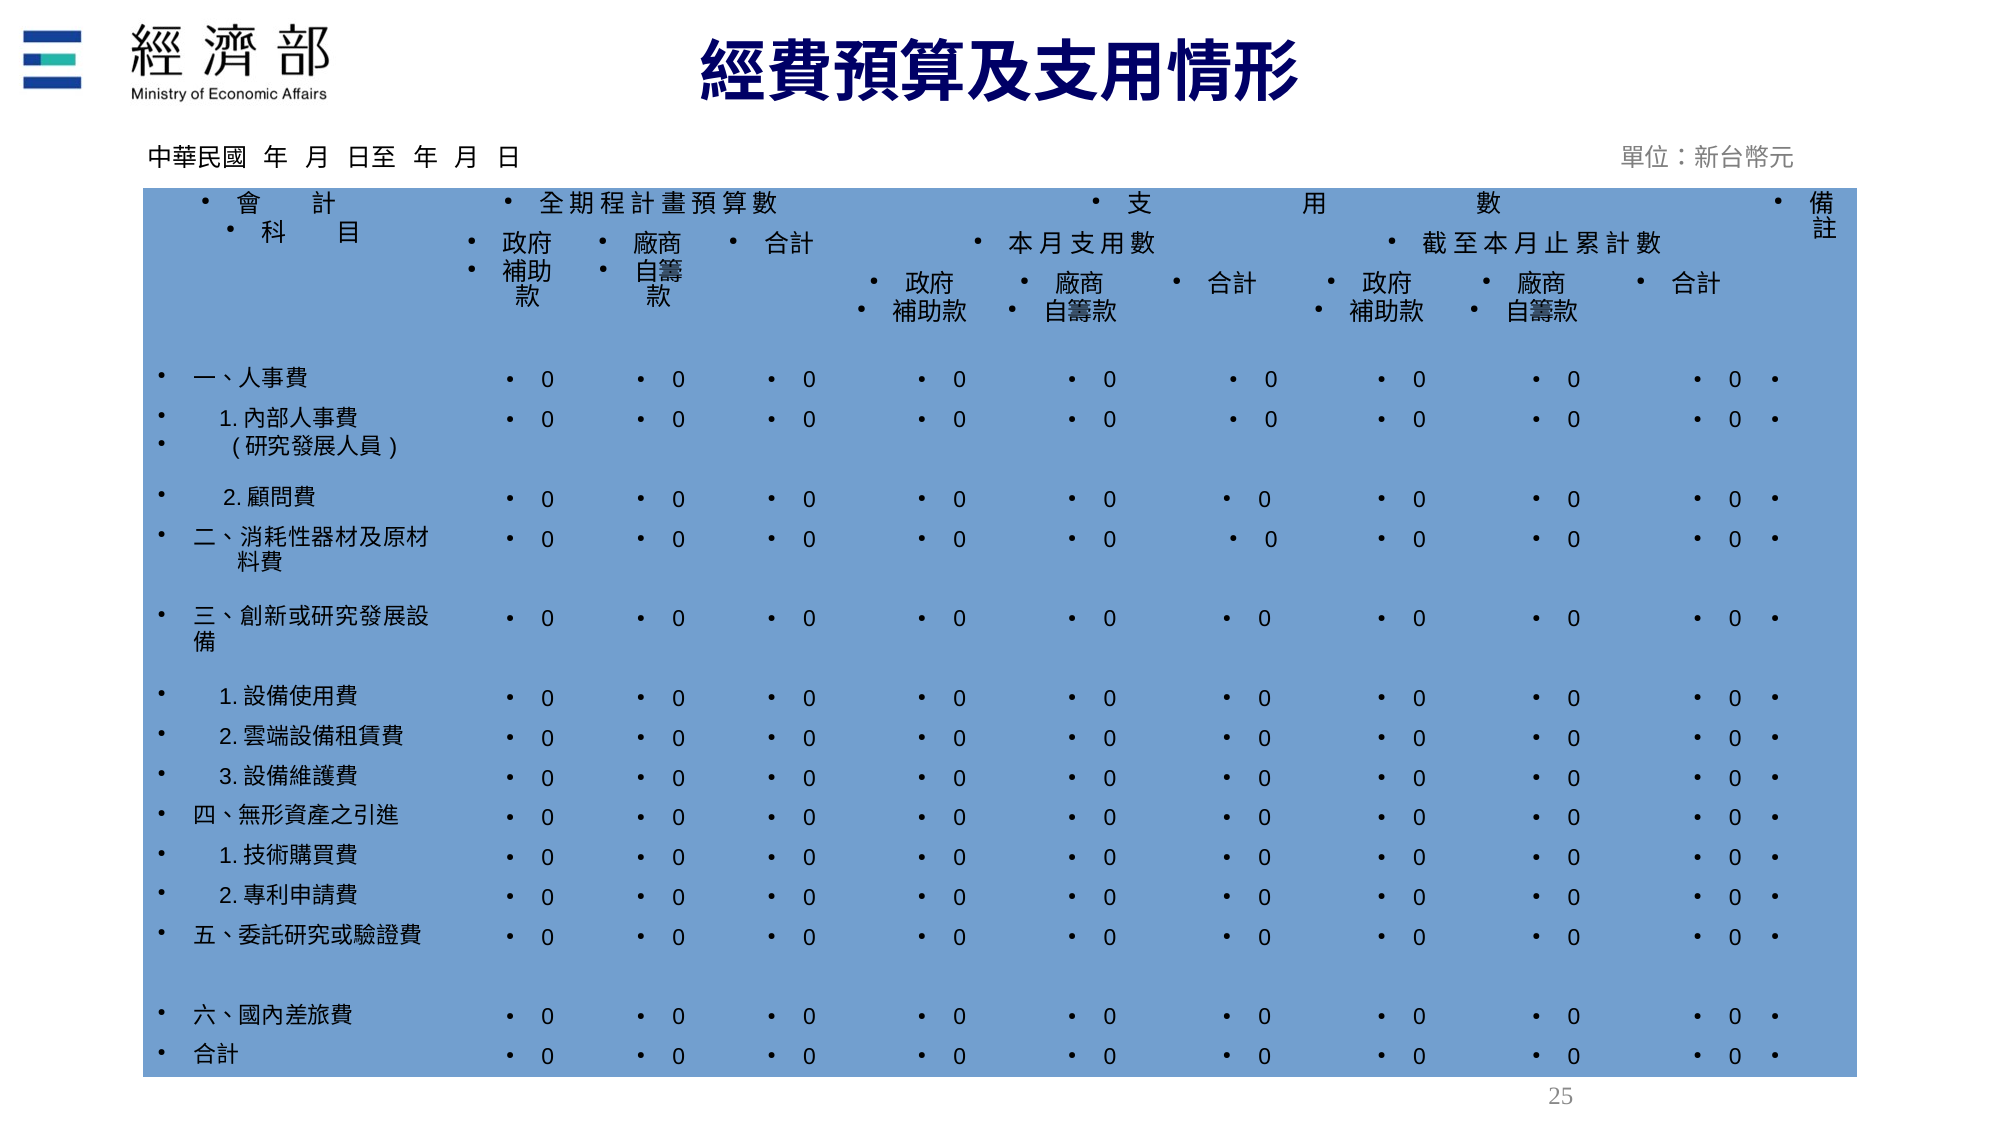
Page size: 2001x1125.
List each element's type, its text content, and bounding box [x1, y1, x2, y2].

table_cell [1756, 758, 1857, 798]
table_cell 0 [445, 679, 575, 719]
table_cell 0 [1602, 400, 1756, 480]
table_cell 0 [1602, 918, 1756, 997]
table_cell 0 [1602, 1037, 1756, 1077]
table_cell 0 [575, 838, 706, 878]
table_cell 0 [1138, 599, 1292, 679]
table_cell 0 [1602, 997, 1756, 1037]
table_cell 0 [575, 599, 706, 679]
table_cell 0 [987, 878, 1138, 918]
table_cell 0 [1447, 878, 1602, 918]
table_cell 0 [1447, 679, 1602, 719]
table_cell 三、創新或研究發展設備 [143, 599, 445, 679]
text_box 中華民國 年 月 日至 年 月 日 [132, 134, 611, 179]
table_cell 0 [445, 520, 575, 599]
table_cell 0 [706, 918, 837, 997]
table_cell [1756, 1037, 1857, 1077]
table_cell 0 [706, 599, 837, 679]
table_cell 0 [445, 480, 575, 520]
table_cell 0 [1292, 679, 1447, 719]
table_cell 0 [1138, 838, 1292, 878]
table_cell 0 [987, 599, 1138, 679]
table_cell 0 [837, 679, 987, 719]
table_header 支 用 數 [837, 188, 1756, 228]
table_cell 0 [987, 1037, 1138, 1077]
table_cell 0 [575, 360, 706, 400]
table_cell 0 [575, 758, 706, 798]
table_cell 0 [1447, 918, 1602, 997]
table_cell 0 [1138, 679, 1292, 719]
table_cell 0 [706, 878, 837, 918]
table_cell 0 [1292, 798, 1447, 838]
table_cell 0 [1292, 360, 1447, 400]
table_cell 0 [445, 1037, 575, 1077]
table_cell 0 [706, 719, 837, 758]
table_cell 0 [1447, 360, 1602, 400]
table_cell 0 [837, 758, 987, 798]
table_cell 0 [1292, 599, 1447, 679]
table_cell 0 [575, 679, 706, 719]
table_cell [1756, 798, 1857, 838]
table_cell 0 [1447, 1037, 1602, 1077]
table_cell 0 [987, 719, 1138, 758]
table_cell [1756, 679, 1857, 719]
table_cell [1756, 997, 1857, 1037]
table_cell [1756, 719, 1857, 758]
table_cell 0 [1292, 480, 1447, 520]
text_box 單位：新台幣元 [1605, 134, 1865, 179]
table_cell 0 [1602, 878, 1756, 918]
table_cell 0 [1292, 838, 1447, 878]
table_cell 0 [706, 1037, 837, 1077]
table_cell 0 [1602, 719, 1756, 758]
table_cell 0 [575, 878, 706, 918]
table_cell [1756, 360, 1857, 400]
table_cell 0 [575, 997, 706, 1037]
table_cell 0 [706, 360, 837, 400]
table_cell 0 [445, 360, 575, 400]
table_cell 0 [987, 758, 1138, 798]
table_cell 0 [987, 480, 1138, 520]
table_cell 0 [1292, 918, 1447, 997]
table_cell 0 [837, 1037, 987, 1077]
table_cell 0 [575, 400, 706, 480]
table_cell 六、國內差旅費 [143, 997, 445, 1037]
table_cell 0 [575, 719, 706, 758]
table_cell 0 [1292, 1037, 1447, 1077]
table_cell 0 [987, 360, 1138, 400]
table_cell 廠商 自籌款 [987, 267, 1138, 360]
table_cell 0 [1138, 878, 1292, 918]
table_cell 0 [1447, 719, 1602, 758]
table_cell 0 [445, 878, 575, 918]
table_cell 0 [1138, 520, 1292, 599]
table_cell 0 [1138, 400, 1292, 480]
table_cell 0 [445, 997, 575, 1037]
table_cell 2.顧問費 [143, 480, 445, 520]
table_cell 0 [706, 679, 837, 719]
table_cell 2.專利申請費 [143, 878, 445, 918]
table_cell 政府 補助款 [445, 228, 575, 360]
table_cell 0 [837, 918, 987, 997]
table_cell 0 [1138, 918, 1292, 997]
table_cell 0 [1602, 599, 1756, 679]
table_cell 1.內部人事費 (研究發展人員) [143, 400, 445, 480]
table_cell 0 [1602, 838, 1756, 878]
table_cell 0 [1292, 400, 1447, 480]
table_cell 0 [1292, 719, 1447, 758]
table_cell 0 [1292, 520, 1447, 599]
title 經費預算及支用情形 [468, 9, 1532, 129]
table_cell 0 [987, 838, 1138, 878]
table_cell 0 [1292, 878, 1447, 918]
table_cell 0 [1138, 798, 1292, 838]
table_cell 合計 [1138, 267, 1292, 360]
table_cell 0 [1602, 480, 1756, 520]
table_cell 0 [987, 400, 1138, 480]
table_cell 0 [1447, 480, 1602, 520]
table_cell 0 [837, 400, 987, 480]
table_cell 0 [445, 758, 575, 798]
table_header 備 註 [1756, 188, 1857, 360]
table_cell 0 [706, 400, 837, 480]
table_cell 0 [706, 798, 837, 838]
table_cell 0 [837, 599, 987, 679]
table_cell 0 [987, 997, 1138, 1037]
table_cell 0 [706, 520, 837, 599]
table_cell 合計 [706, 228, 837, 360]
table_cell [1756, 878, 1857, 918]
table_cell 0 [837, 997, 987, 1037]
table_cell 0 [575, 480, 706, 520]
table_cell 0 [837, 878, 987, 918]
table_cell [1756, 599, 1857, 679]
table_cell 0 [837, 480, 987, 520]
table_cell 本 月 支 用 數 [837, 228, 1292, 267]
table_cell 0 [837, 520, 987, 599]
table_header 會 計 科 目 [143, 188, 445, 360]
table_cell 政府 補助款 [1292, 267, 1447, 360]
table_cell 3.設備維護費 [143, 758, 445, 798]
table_cell 0 [1447, 400, 1602, 480]
table_cell 0 [1138, 719, 1292, 758]
table_cell 四、無形資產之引進 [143, 798, 445, 838]
table_cell 0 [1447, 838, 1602, 878]
table_cell 0 [445, 838, 575, 878]
table_cell 0 [445, 719, 575, 758]
table_cell 1.技術購買費 [143, 838, 445, 878]
table_cell 0 [1447, 520, 1602, 599]
table_cell 0 [987, 798, 1138, 838]
table_cell 0 [1292, 997, 1447, 1037]
table_cell 0 [987, 918, 1138, 997]
table_cell 0 [445, 918, 575, 997]
table_cell 0 [1602, 360, 1756, 400]
table_cell 合計 [143, 1037, 445, 1077]
table_cell 0 [987, 679, 1138, 719]
table_cell 0 [1447, 599, 1602, 679]
table_cell 0 [1138, 1037, 1292, 1077]
table_cell 0 [1138, 360, 1292, 400]
table_cell 0 [837, 719, 987, 758]
table_cell 0 [837, 360, 987, 400]
table_cell 0 [1447, 798, 1602, 838]
table_cell 0 [1602, 520, 1756, 599]
table_cell 政府 補助款 [837, 267, 987, 360]
table_cell 0 [1292, 758, 1447, 798]
table_cell 0 [1138, 997, 1292, 1037]
table_cell 0 [575, 798, 706, 838]
table_cell 0 [706, 997, 837, 1037]
table_cell 0 [837, 838, 987, 878]
table_cell 0 [1602, 758, 1756, 798]
table_cell 二、消耗性器材及原材料費 [143, 520, 445, 599]
table_cell 廠商 自籌款 [1447, 267, 1602, 360]
table_cell 廠商 自籌款 [575, 228, 706, 360]
table_cell 0 [575, 918, 706, 997]
table_cell 0 [706, 480, 837, 520]
table_cell 0 [1602, 679, 1756, 719]
table_cell 1.設備使用費 [143, 679, 445, 719]
table_cell 0 [1138, 758, 1292, 798]
table_header 全 期 程 計 畫 預 算 數 [445, 188, 837, 228]
table_cell 0 [706, 758, 837, 798]
table_cell 0 [1447, 758, 1602, 798]
table_cell 0 [1447, 997, 1602, 1037]
table_cell 2.雲端設備租賃費 [143, 719, 445, 758]
table_cell 截 至 本 月 止 累 計 數 [1292, 228, 1756, 267]
table_cell [1756, 480, 1857, 520]
table_cell 0 [837, 798, 987, 838]
table_cell 0 [575, 1037, 706, 1077]
table_cell 0 [1138, 480, 1292, 520]
table_cell 0 [445, 599, 575, 679]
table_cell 0 [575, 520, 706, 599]
table_cell 0 [445, 798, 575, 838]
table_cell 0 [987, 520, 1138, 599]
table_cell 五、委託研究或驗證費 [143, 918, 445, 997]
table_cell 0 [1602, 798, 1756, 838]
table_cell 合計 [1602, 267, 1756, 360]
table_cell [1756, 918, 1857, 997]
table_cell 一、人事費 [143, 360, 445, 400]
table_cell [1756, 520, 1857, 599]
table_cell 0 [706, 838, 837, 878]
text_box 24 [1533, 1065, 2000, 1125]
table_cell [1756, 838, 1857, 878]
table_cell [1756, 400, 1857, 480]
table_cell 0 [445, 400, 575, 480]
